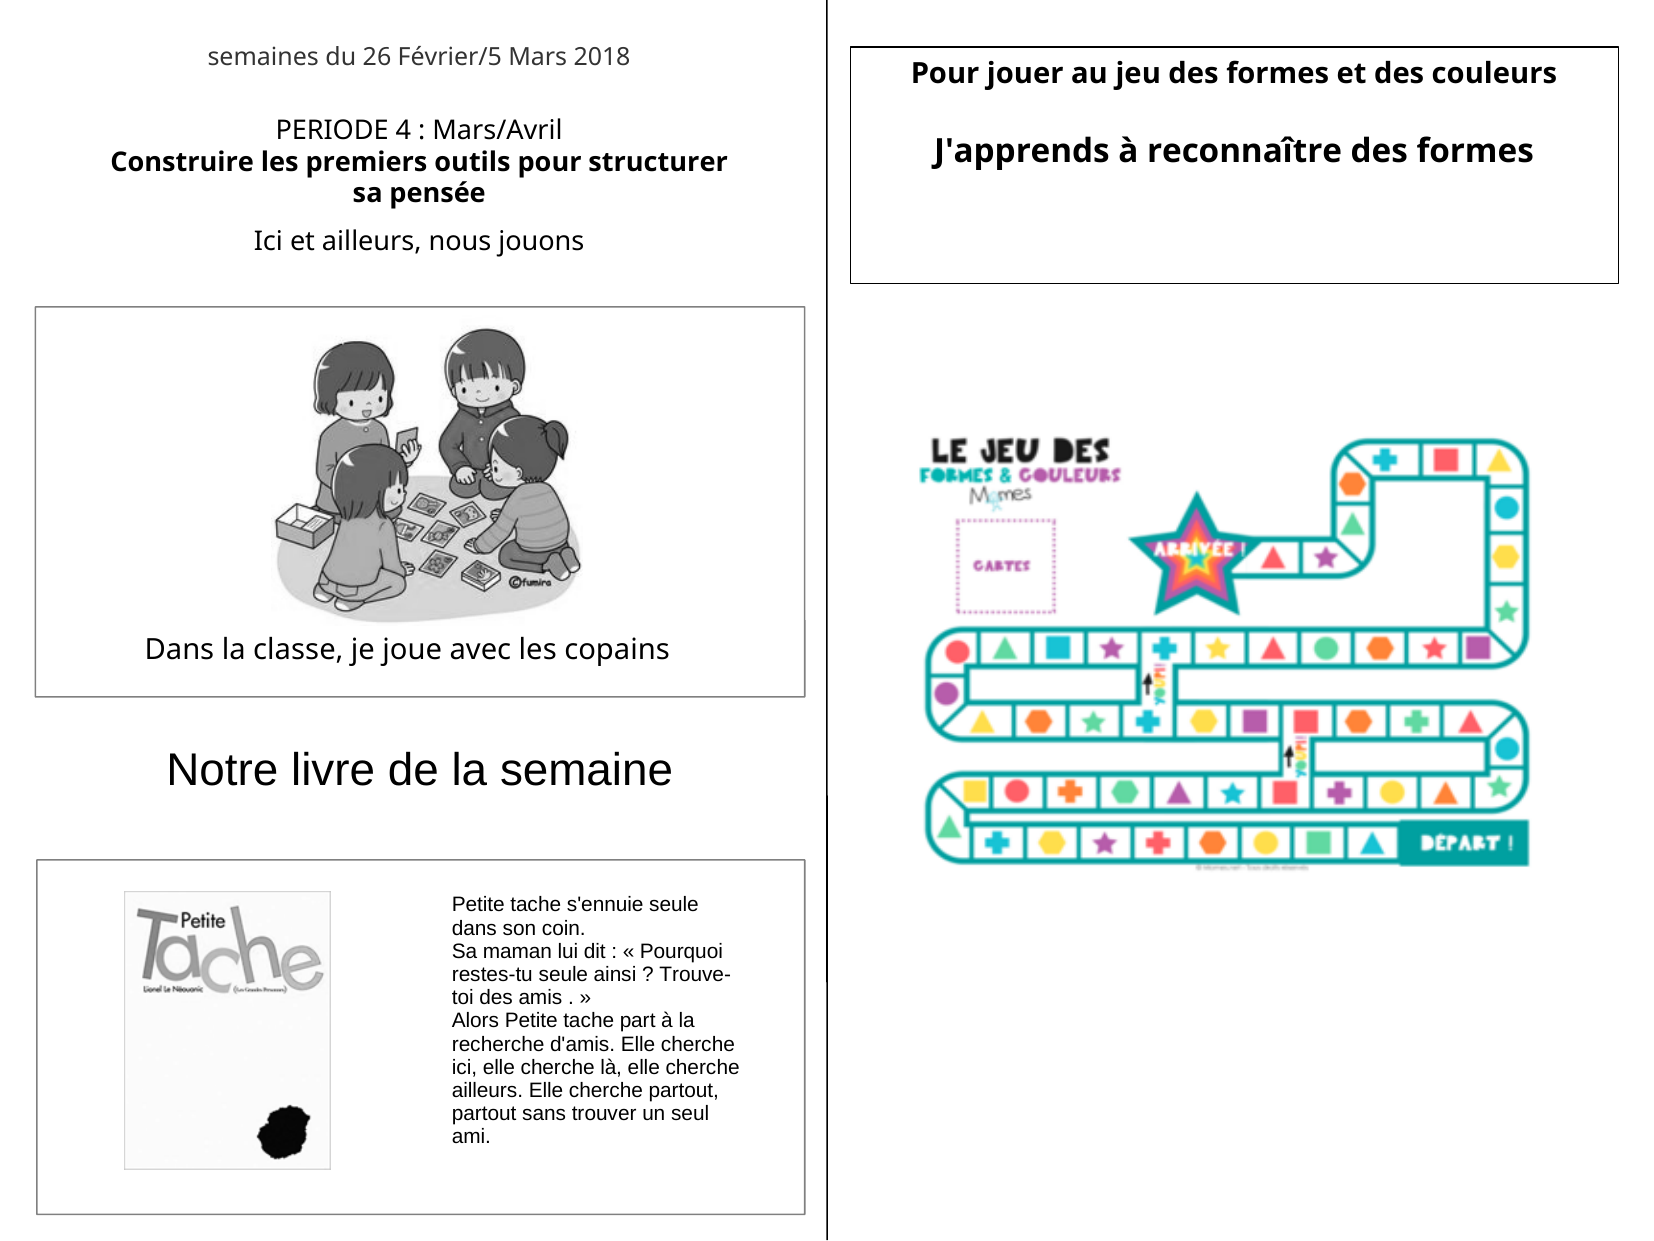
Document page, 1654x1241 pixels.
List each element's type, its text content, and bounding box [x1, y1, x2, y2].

text_box Ici et ailleurs, nous jouons [129, 215, 709, 306]
picture [874, 426, 1591, 898]
picture [271, 315, 583, 626]
picture [124, 891, 331, 1170]
text_box Dans la classe, je joue avec les copains [129, 626, 745, 674]
text_box Petite tache s'ennuie seule dans son coin. Sa maman lui dit : « Pourquoi restes-tu seule ainsi ? Trouve-toi des amis . » Alors Petite tache part à la recherche d'amis. Elle cherche ici, elle cherche là, elle cherche ailleurs. Elle cherche partout, partout sans trouver un seul ami. [437, 885, 757, 1110]
text_box semaines du 26 Février/5 Mars 2018 [59, 35, 780, 119]
text_box [35, 306, 805, 697]
text_box Pour jouer au jeu des formes et des couleurs J'apprends à reconnaître des formes [850, 47, 1619, 284]
text_box Notre livre de la semaine [35, 734, 805, 898]
text_box PERIODE 4 : Mars/Avril Construire les premiers outils pour structurer sa pensée [82, 106, 756, 218]
